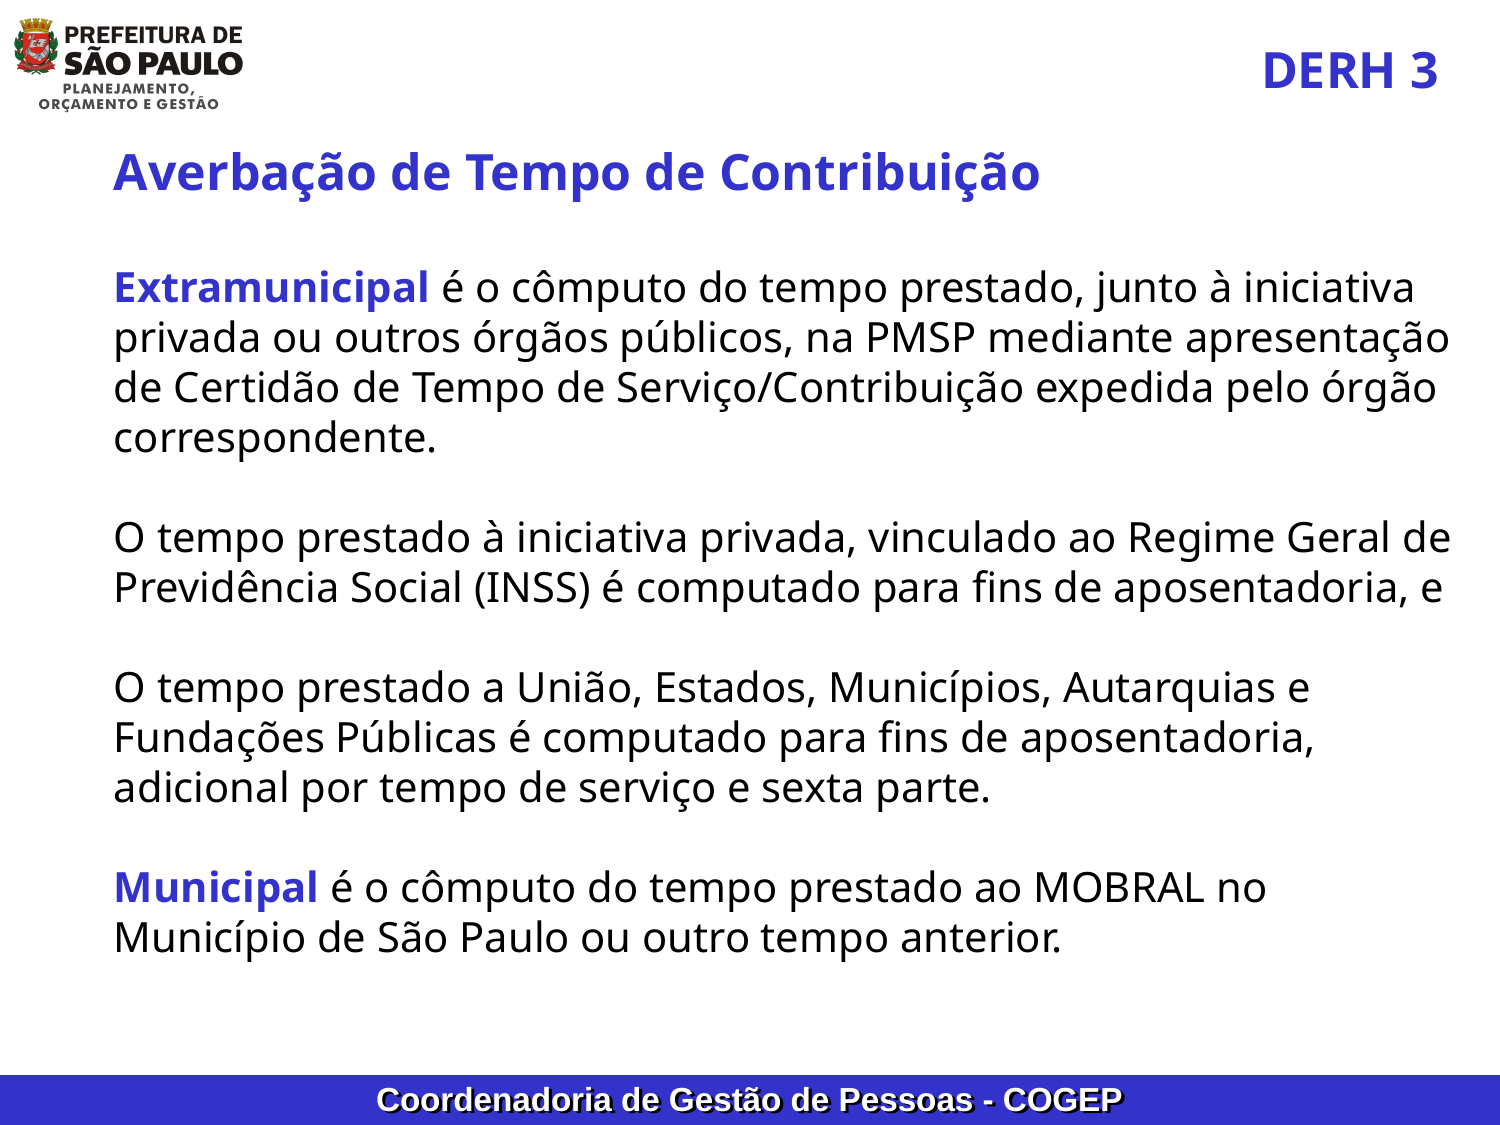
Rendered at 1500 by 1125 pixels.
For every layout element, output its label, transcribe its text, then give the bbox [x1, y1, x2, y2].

text_box Averbação de Tempo de Contribuição Extramunicipal é o cômputo do tempo prestado, junto à iniciativa privada ou outros órgãos públicos, na PMSP mediante apresentação de Certidão de Tempo de Serviço/Contribuição expedida pelo órgão correspondente. O tempo prestado à iniciativa privada, vinculado ao Regime Geral de Previdência Social (INSS) é computado para fins de aposentadoria, e O tempo prestado a União, Estados, Municípios, Autarquias e Fundações Públicas é computado para fins de aposentadoria, adicional por tempo de serviço e sexta parte. Municipal é o cômputo do tempo prestado ao MOBRAL no Município de São Paulo ou outro tempo anterior. [24, 90, 1474, 1012]
text_box DERH 3 [1246, 31, 1454, 106]
